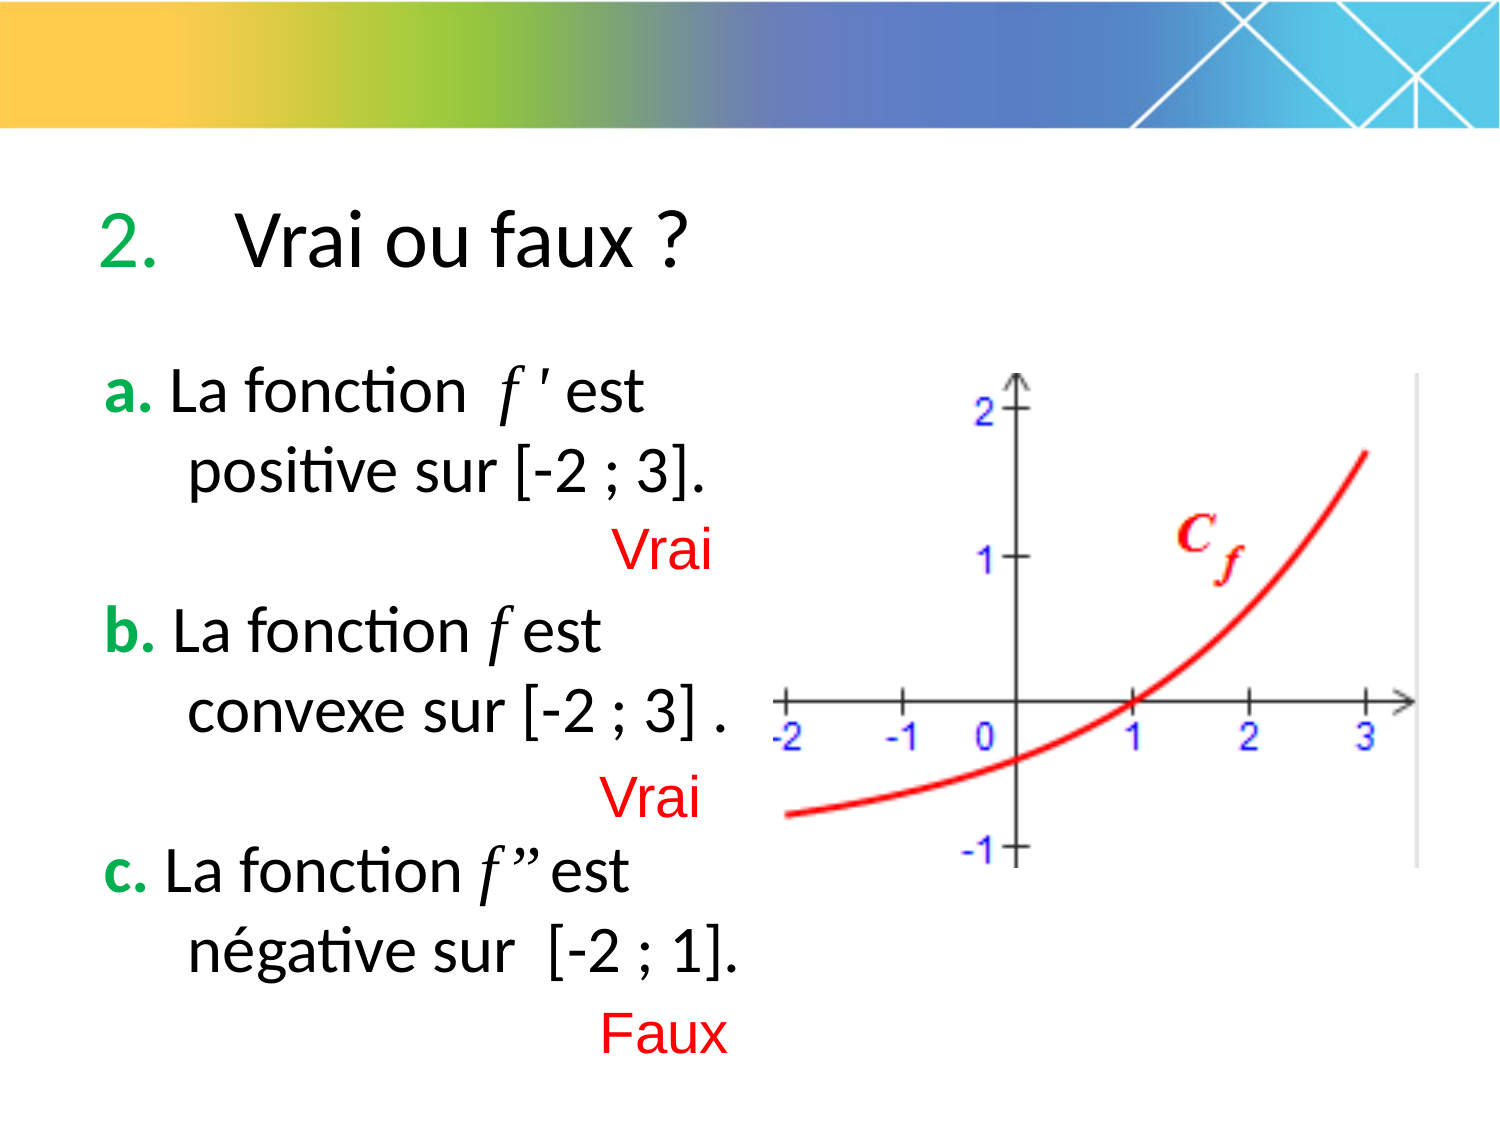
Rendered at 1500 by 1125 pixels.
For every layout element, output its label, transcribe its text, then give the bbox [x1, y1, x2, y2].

text_box Vrai [596, 503, 739, 590]
text_box a. La fonction f ' est positive sur [-2 ; 3]. b. La fonction f est convexe sur [-2 ; 3] . c. La fonction f’’ est négative sur [-2 ; 1]. [88, 338, 762, 1081]
text_box Faux [584, 987, 762, 1074]
title Vrai ou faux ? [82, 164, 1500, 305]
text_box Vrai [584, 751, 739, 838]
picture [773, 373, 1419, 868]
